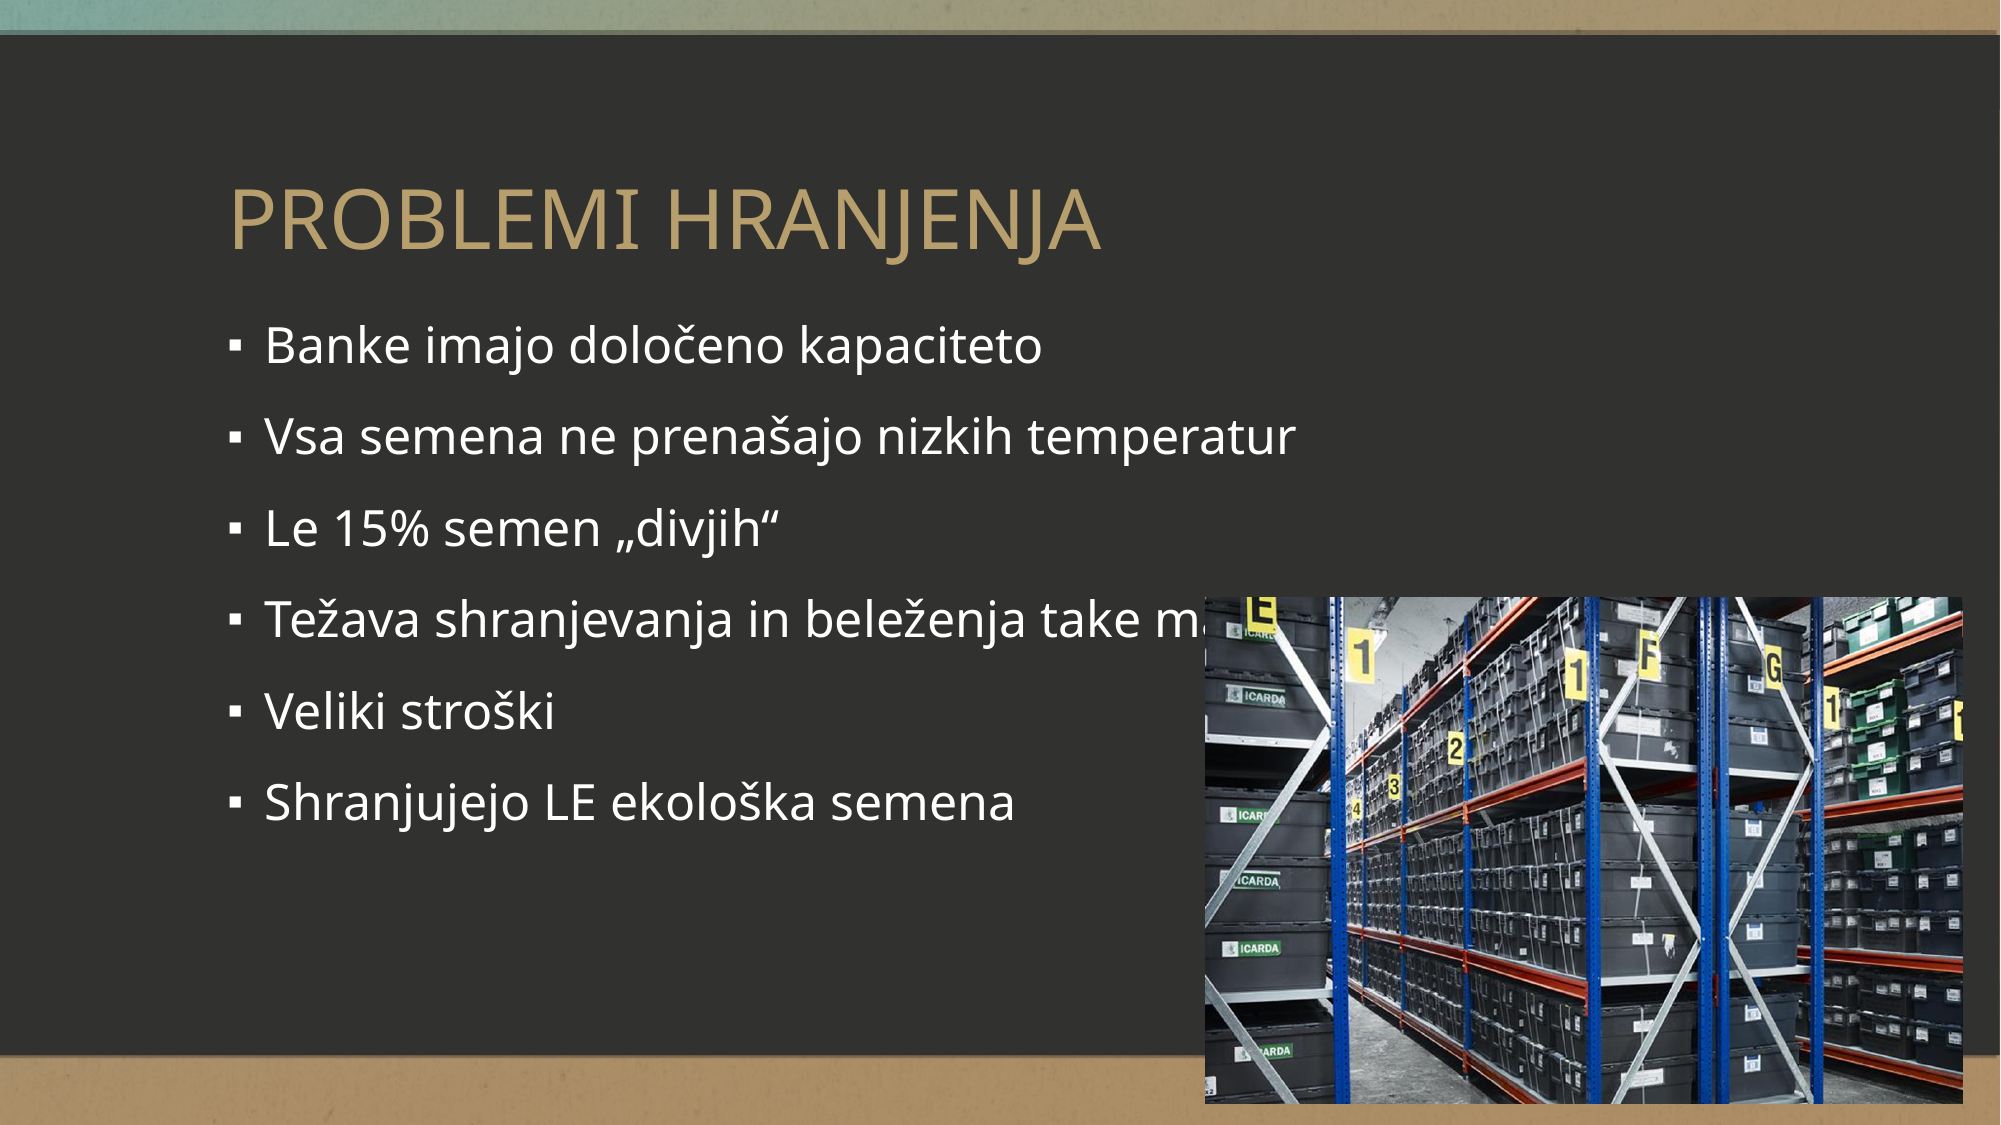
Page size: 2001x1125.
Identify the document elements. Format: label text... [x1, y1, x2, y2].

title PROBLEMI HRANJENJA [212, 68, 1788, 275]
list Banke imajo določeno kapaciteto Vsa semena ne prenašajo nizkih temperatur Le 15% semen „divjih“ Težava shranjevanja in beleženja take mase Veliki stroški Shranjujejo LE ekološka semena [212, 312, 1788, 1013]
picture [0, 0, 2001, 1125]
